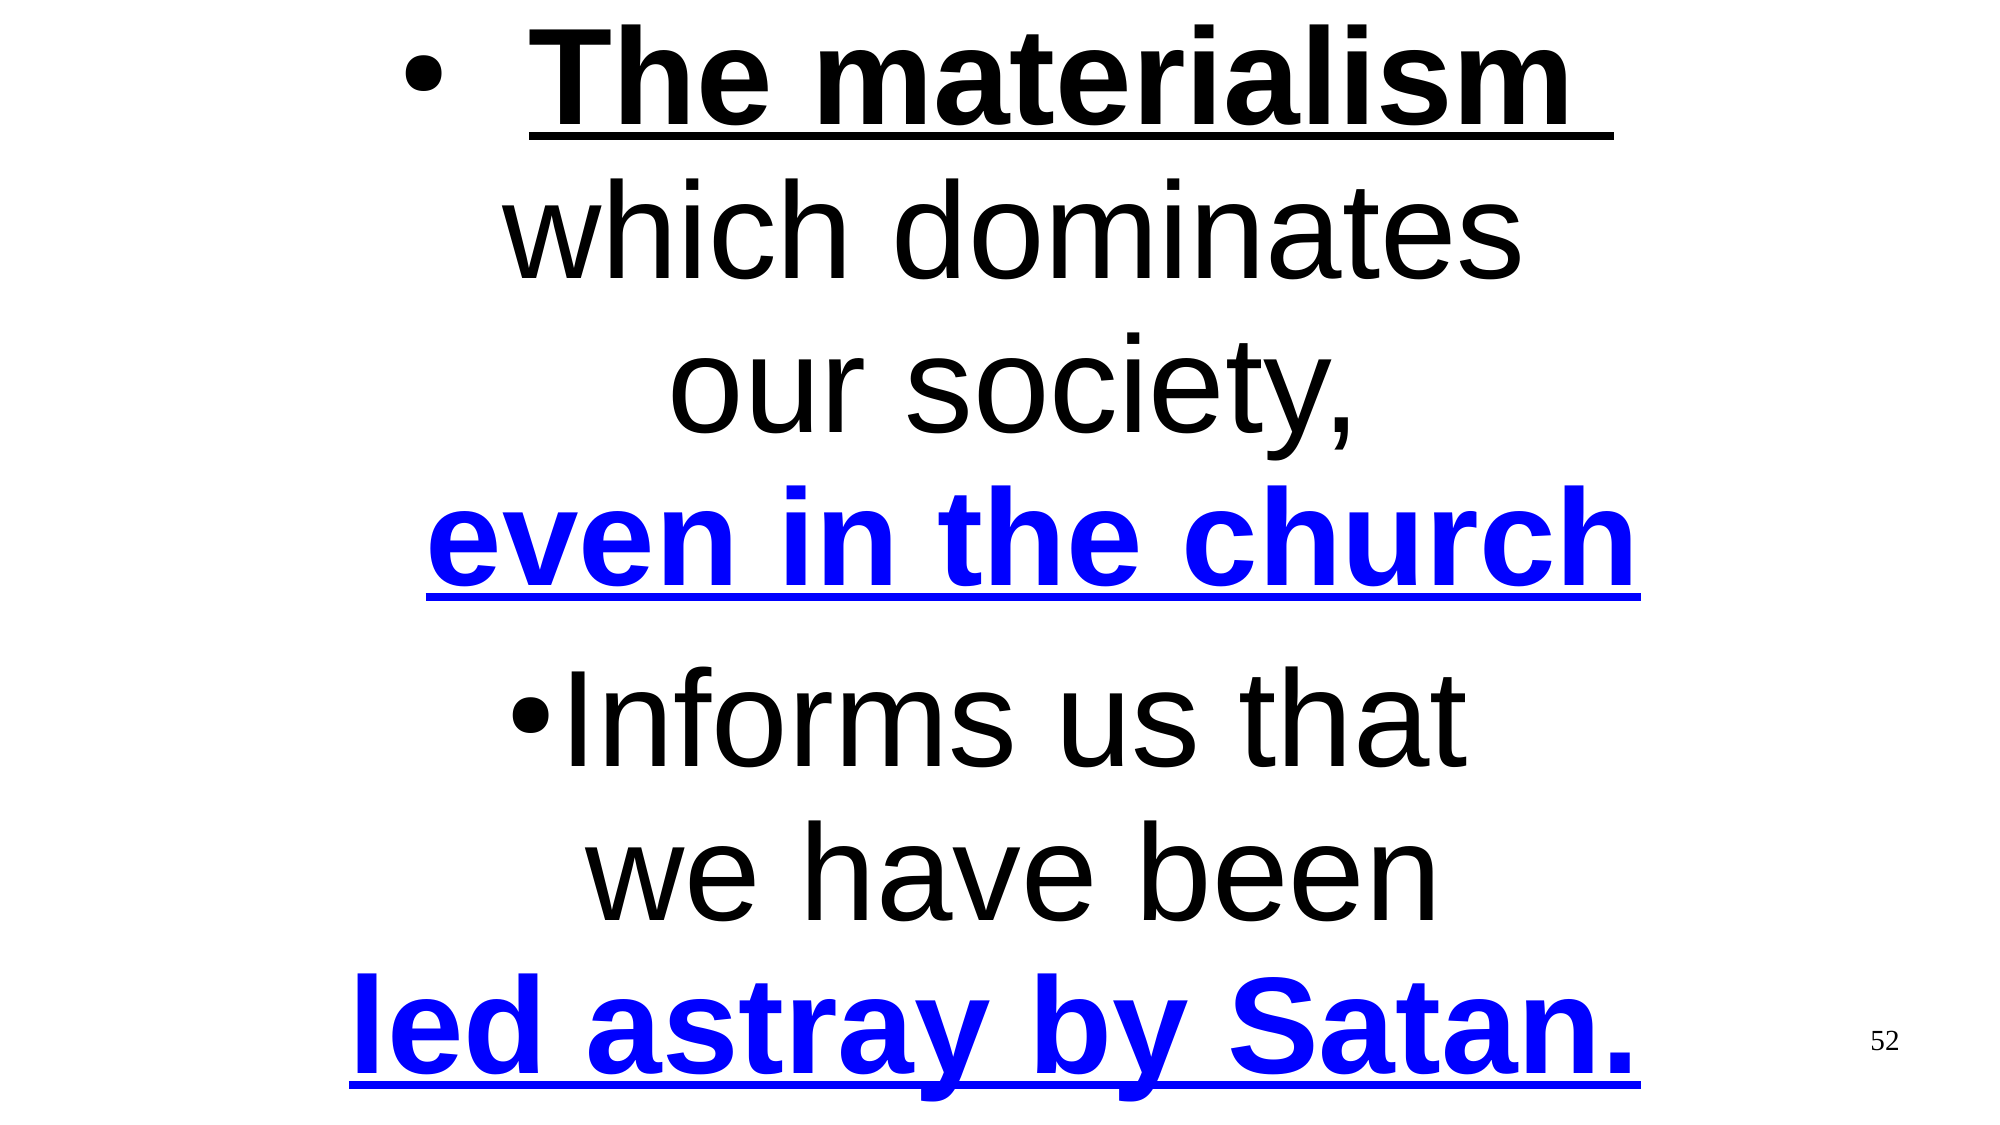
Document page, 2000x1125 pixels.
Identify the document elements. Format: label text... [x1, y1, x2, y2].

list The materialism which dominates our society, even in the church Informs us that we have been led astray by Satan. [0, 0, 1996, 1123]
